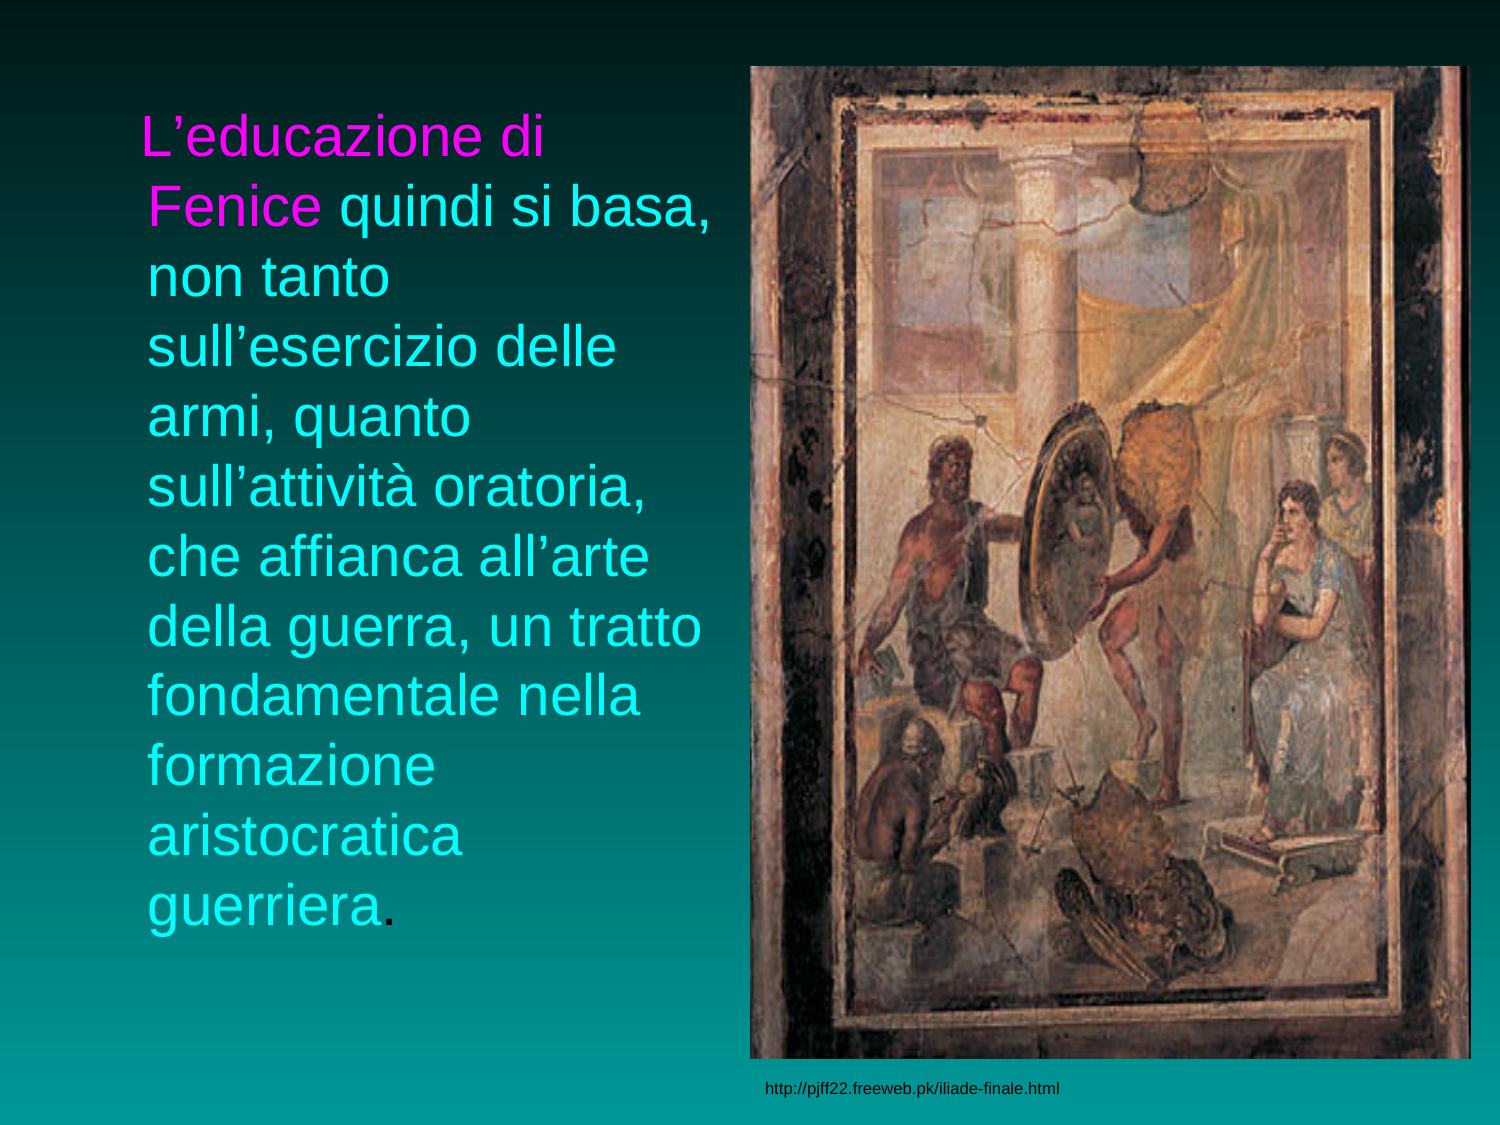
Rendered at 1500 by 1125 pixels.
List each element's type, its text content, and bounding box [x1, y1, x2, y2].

picture [750, 66, 1471, 1059]
text_box http://pjff22.freeweb.pk/iliade-finale.html [750, 1070, 1076, 1106]
list L’educazione di Fenice quindi si basa, non tanto sull’esercizio delle armi, quanto sull’attività oratoria, che affianca all’arte della guerra, un tratto fondamentale nella formazione aristocratica guerriera. [76, 90, 740, 986]
